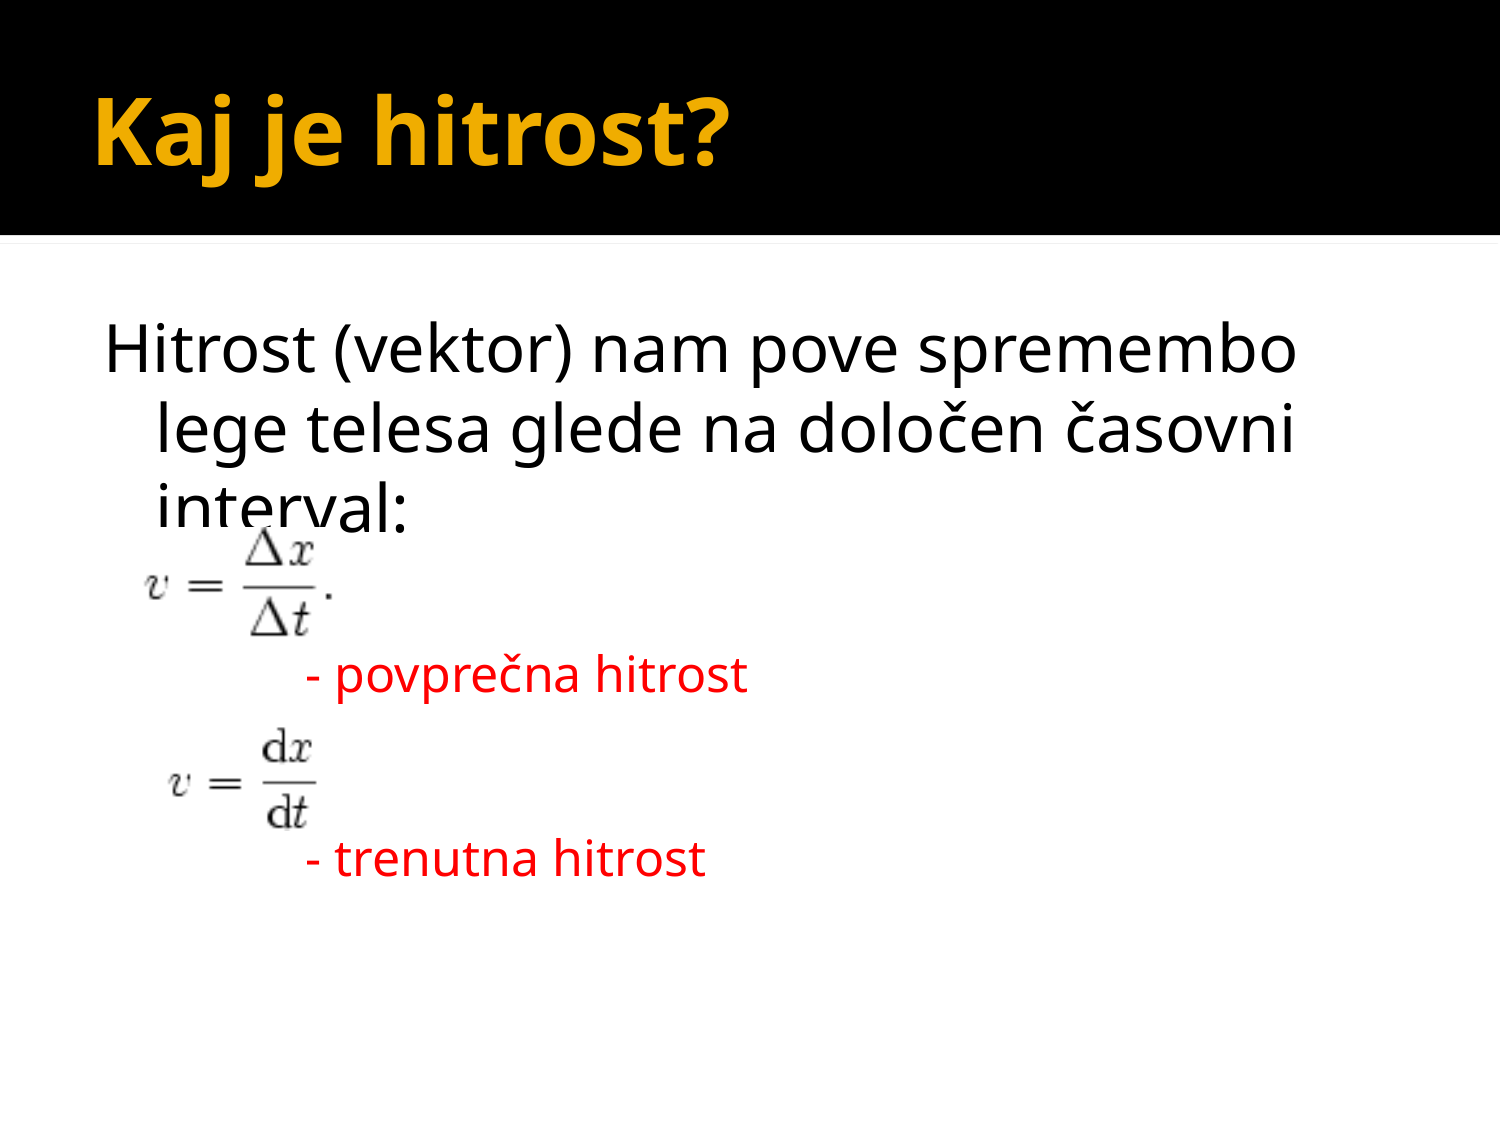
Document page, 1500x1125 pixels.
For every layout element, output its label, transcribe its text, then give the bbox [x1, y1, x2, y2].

title Kaj je hitrost? [75, 25, 1425, 231]
picture [164, 726, 329, 831]
picture [140, 527, 340, 639]
list Hitrost (vektor) nam pove spremembo lege telesa glede na določen časovni interval: - povprečna hitrost - trenutna hitrost [75, 291, 1425, 1050]
